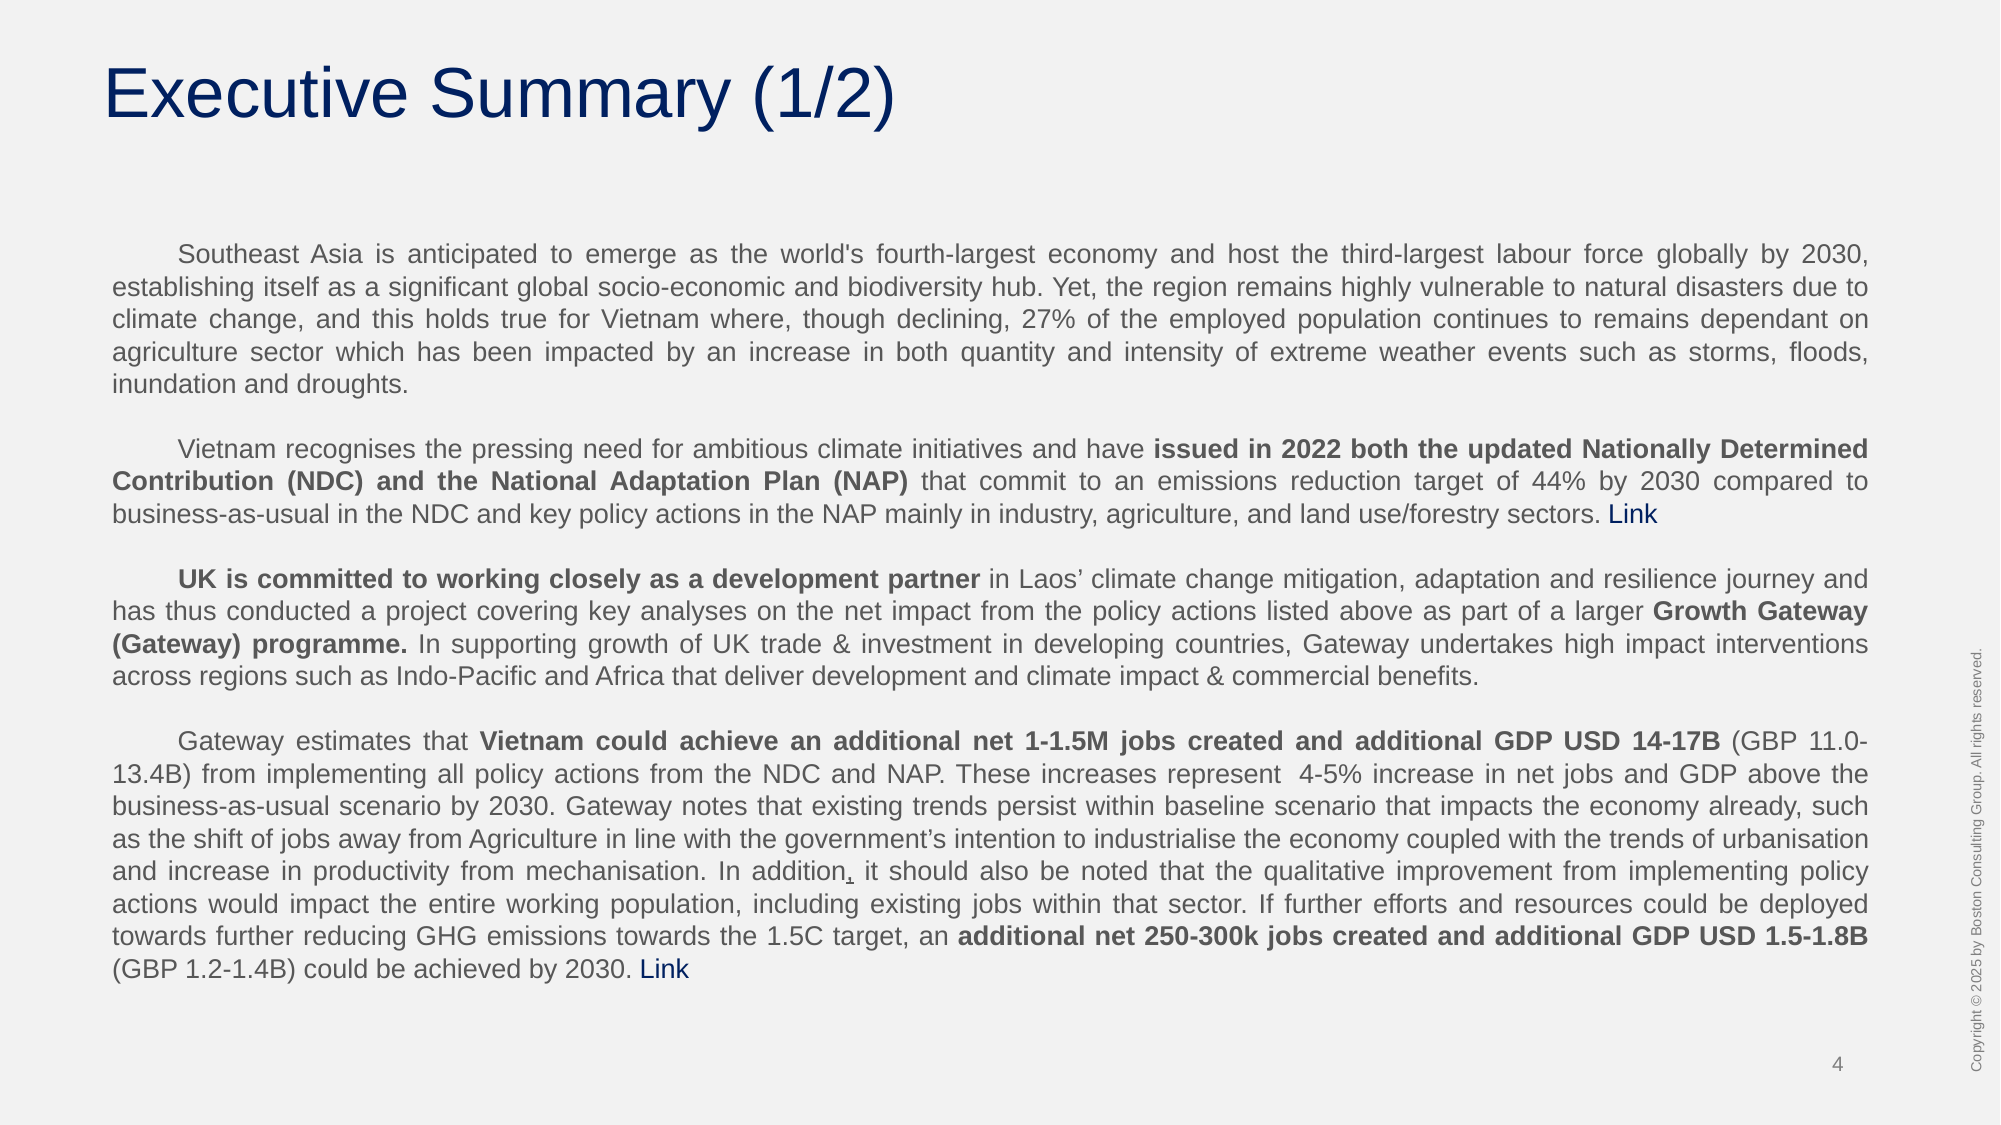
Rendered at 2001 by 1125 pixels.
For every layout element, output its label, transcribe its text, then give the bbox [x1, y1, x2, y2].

title Executive Summary (1/2) [103, 55, 1897, 134]
text_box Southeast Asia is anticipated to emerge as the world's fourth-largest economy and host the third-largest labour force globally by 2030, establishing itself as a significant global socio-economic and biodiversity hub. Yet, the region remains highly vulnerable to natural disasters due to climate change, and this holds true for Vietnam where, though declining, 27% of the employed population continues to remains dependant on agriculture sector which has been impacted by an increase in both quantity and intensity of extreme weather events such as storms, floods, inundation and droughts. Vietnam recognises the pressing need for ambitious climate initiatives and have issued in 2022 both the updated Nationally Determined Contribution (NDC) and the National Adaptation Plan (NAP) that commit to an emissions reduction target of 44% by 2030 compared to business-as-usual in the NDC and key policy actions in the NAP mainly in industry, agriculture, and land use/forestry sectors. Link UK is committed to working closely as a development partner in Laos’ climate change mitigation, adaptation and resilience journey and has thus conducted a project covering key analyses on the net impact from the policy actions listed above as part of a larger Growth Gateway (Gateway) programme. In supporting growth of UK trade & investment in developing countries, Gateway undertakes high impact interventions across regions such as Indo-Pacific and Africa that deliver development and climate impact & commercial benefits. Gateway estimates that Vietnam could achieve an additional net 1-1.5M jobs created and additional GDP USD 14-17B (GBP 11.0-13.4B) from implementing all policy actions from the NDC and NAP. These increases represent 4-5% increase in net jobs and GDP above the business-as-usual scenario by 2030. Gateway notes that existing trends persist within baseline scenario that impacts the economy already, such as the shift of jobs away from Agriculture in line with the government’s intention to industrialise the economy coupled with the trends of urbanisation and increase in productivity from mechanisation. In addition, it should also be noted that the qualitative improvement from implementing policy actions would impact the entire working population, including existing jobs within that sector. If further efforts and resources could be deployed towards further reducing GHG emissions towards the 1.5C target, an additional net 250-300k jobs created and additional GDP USD 1.5-1.8B (GBP 1.2-1.4B) could be achieved by 2030. Link [74, 228, 1869, 984]
